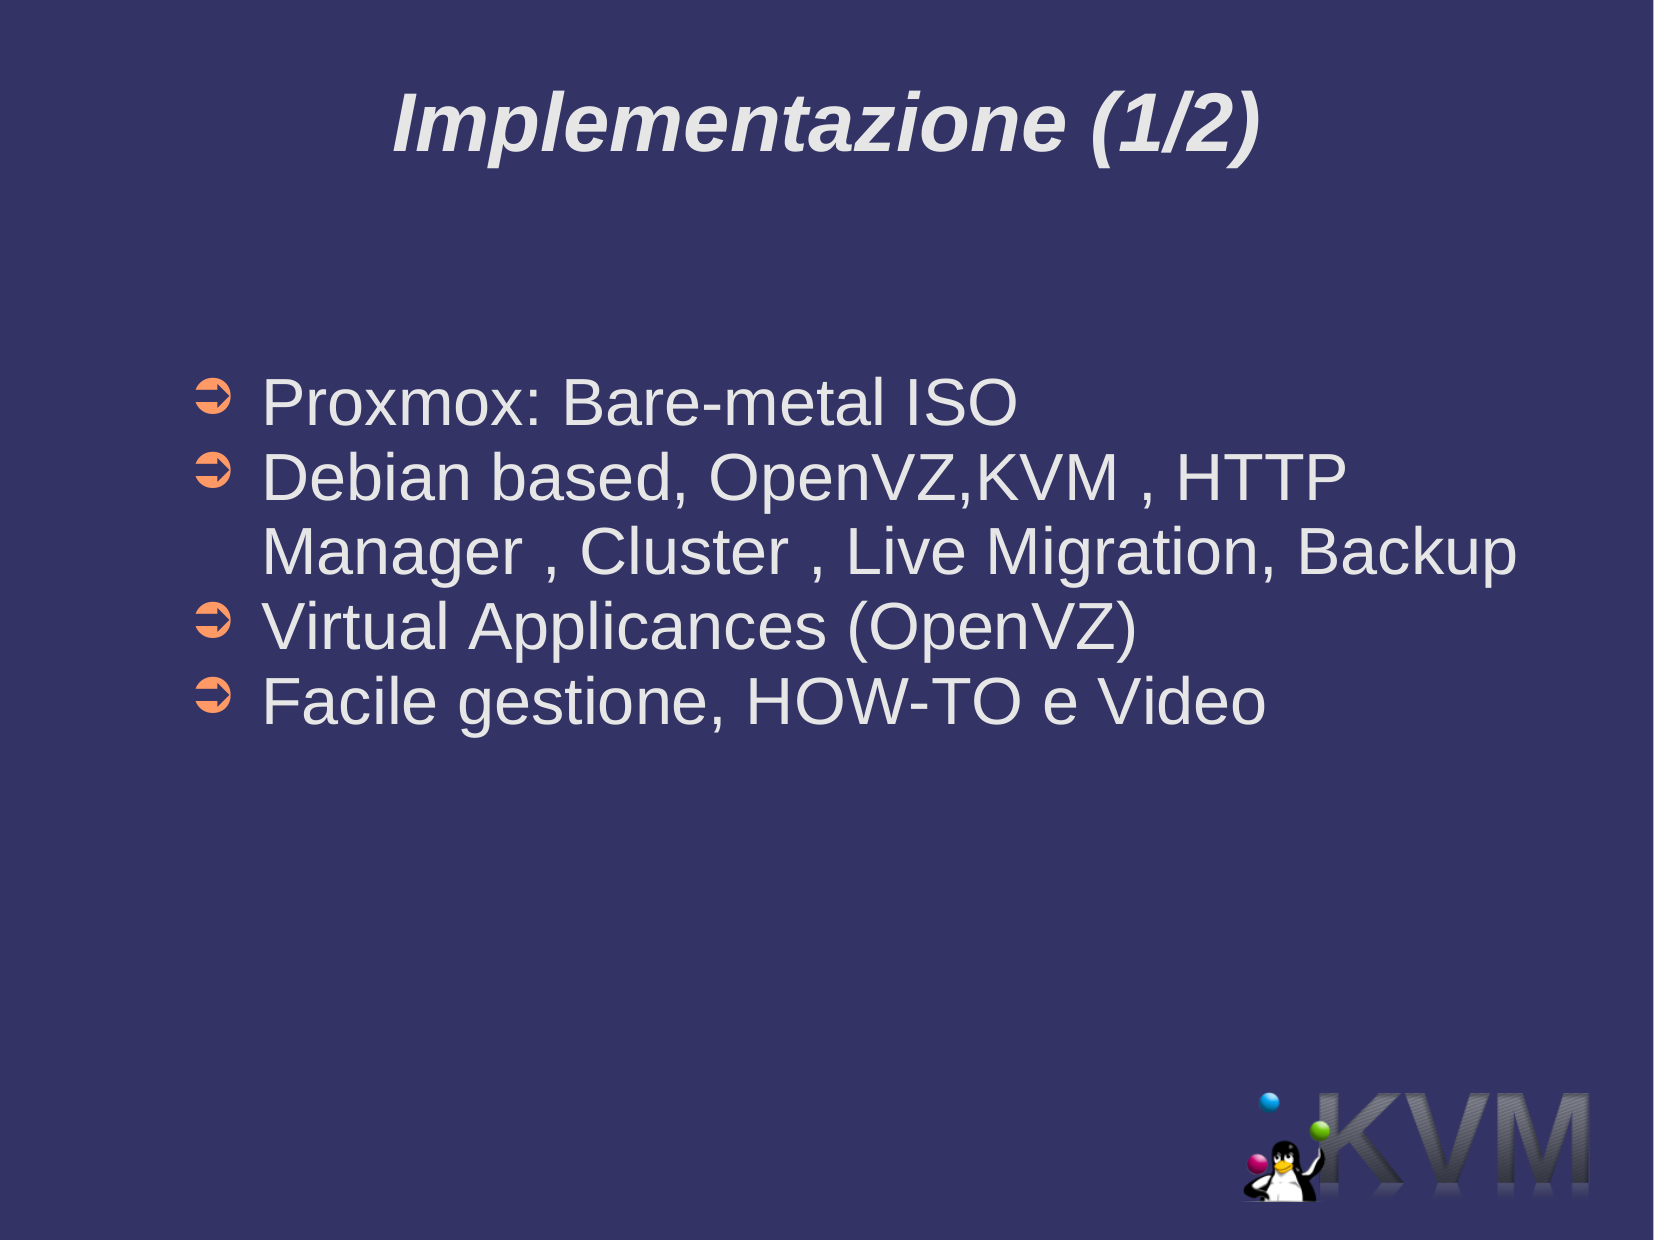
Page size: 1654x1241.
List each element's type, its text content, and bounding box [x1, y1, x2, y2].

title Implementazione (1/2) [121, 19, 1534, 227]
picture [1242, 1092, 1595, 1202]
list Proxmox: Bare-metal ISO Debian based, OpenVZ,KVM , HTTP Manager , Cluster , Live Migration, Backup Virtual Applicances (OpenVZ) Facile gestione, HOW-TO e Video [178, 364, 1570, 1147]
